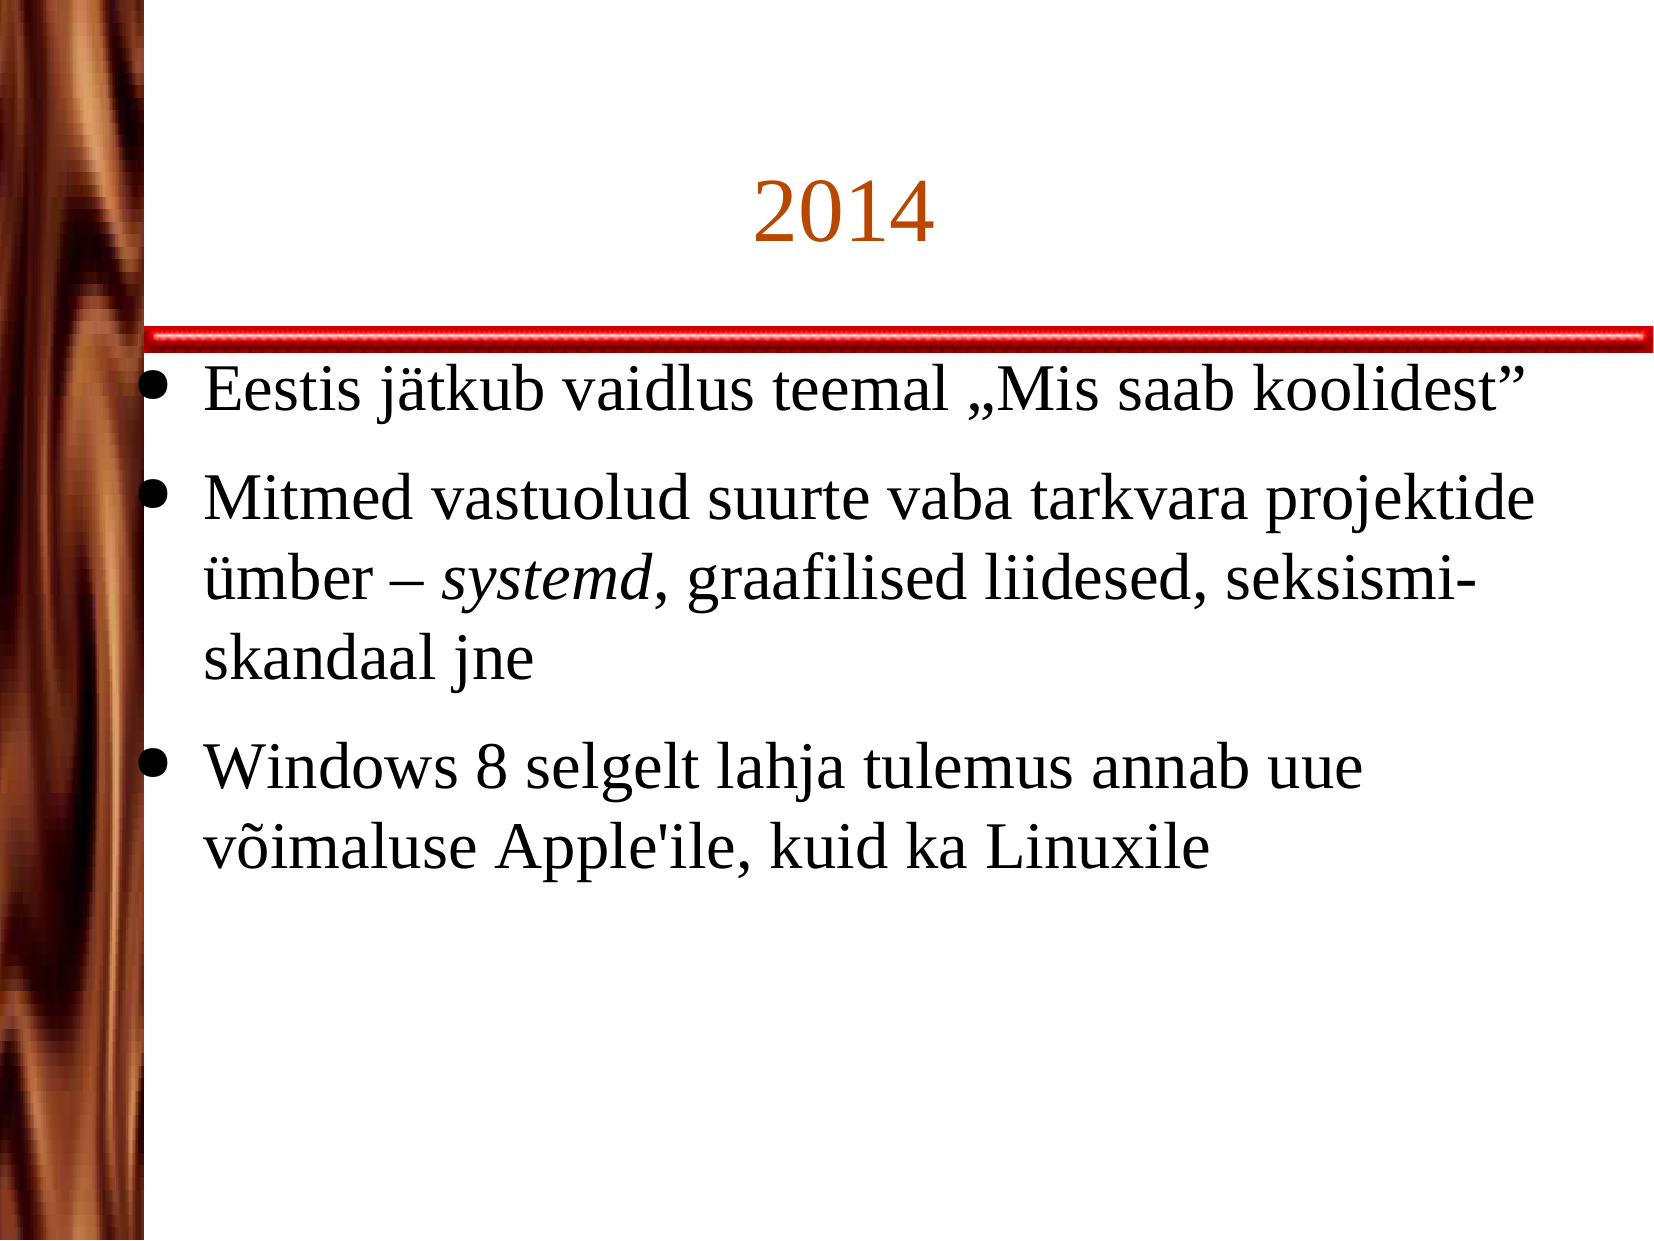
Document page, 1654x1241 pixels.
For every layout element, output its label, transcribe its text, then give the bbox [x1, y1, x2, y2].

title 2014 [121, 100, 1533, 312]
list Eestis jätkub vaidlus teemal „Mis saab koolidest” Mitmed vastuolud suurte vaba tarkvara projektide ümber – systemd, graafilised liidesed, seksismi-skandaal jne Windows 8 selgelt lahja tulemus annab uue võimaluse Apple'ile, kuid ka Linuxile [121, 344, 1624, 1065]
picture [0, 0, 1654, 1240]
